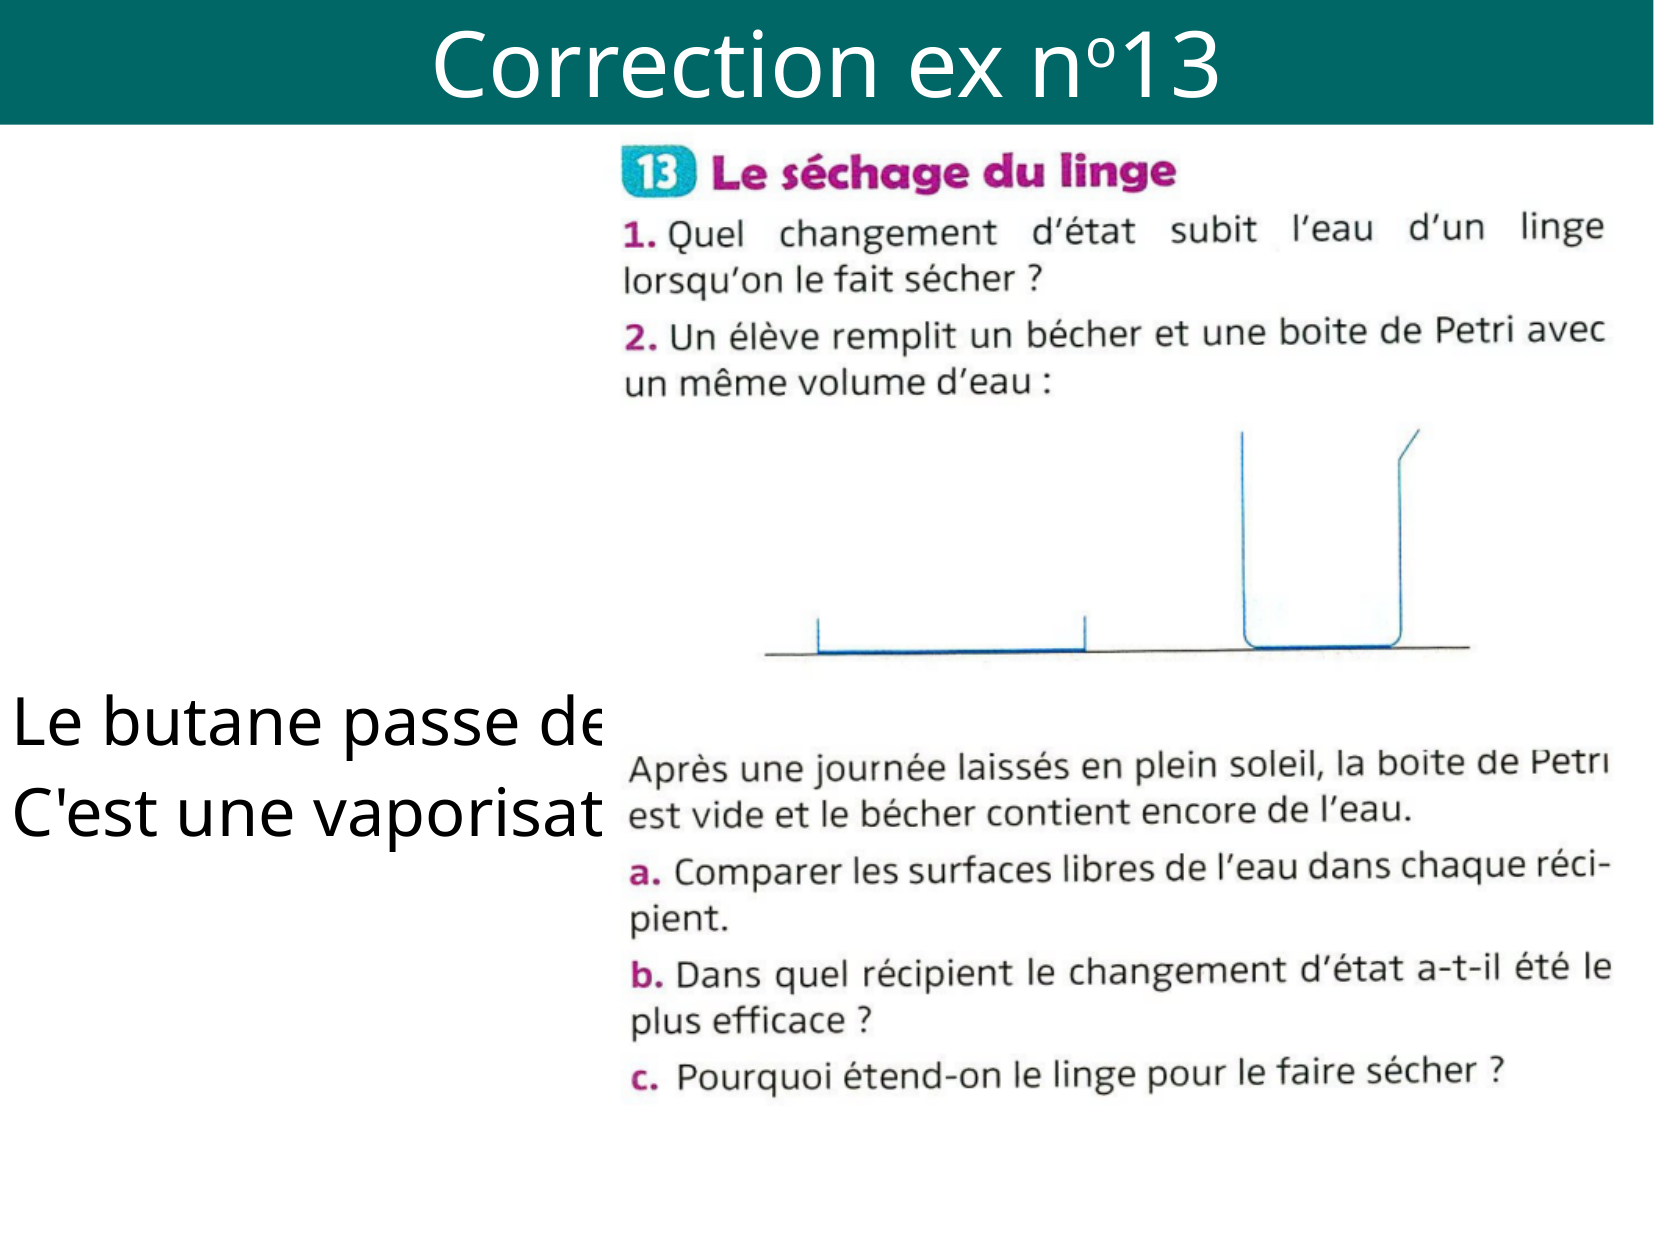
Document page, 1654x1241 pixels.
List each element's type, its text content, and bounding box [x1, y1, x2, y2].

picture [602, 129, 1633, 1129]
subtitle Le butane passe de l'état liquide à l'état gazeux. C'est une vaporisation. [11, 129, 1642, 1229]
title Correction ex no13 [0, 10, 1654, 114]
